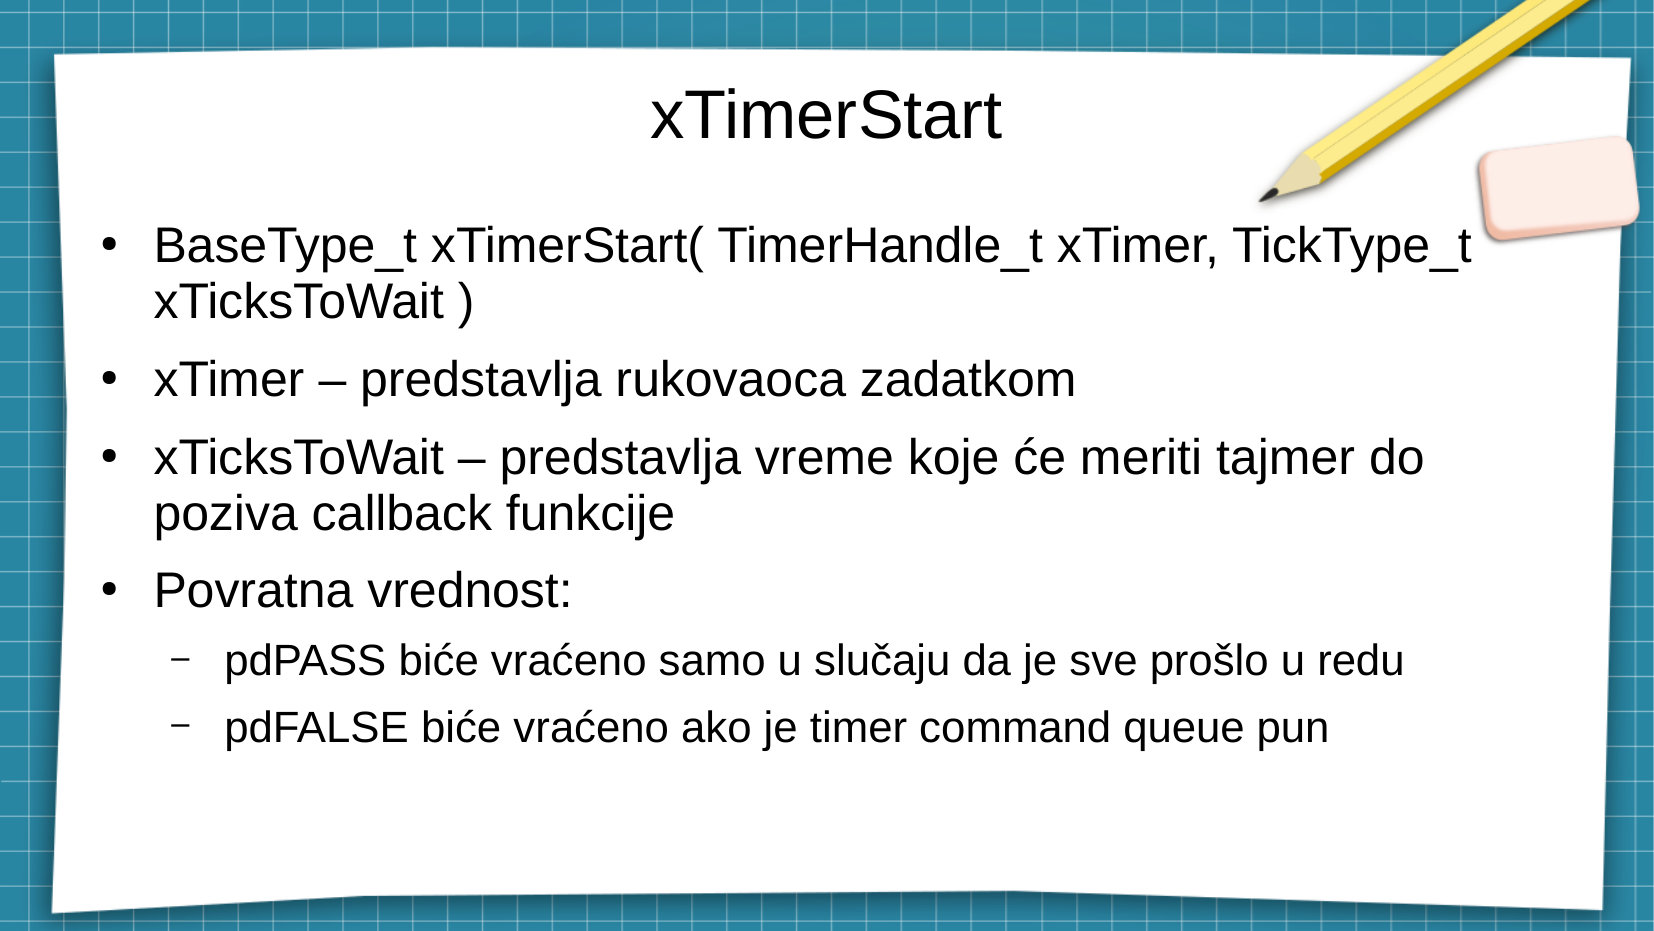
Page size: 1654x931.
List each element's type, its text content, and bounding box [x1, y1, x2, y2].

title xTimerStart [82, 37, 1571, 193]
list BaseType_t xTimerStart( TimerHandle_t xTimer, TickType_t xTicksToWait ) xTimer – predstavlja rukovaoca zadatkom xTicksToWait – predstavlja vreme koje će meriti tajmer do poziva callback funkcije Povratna vrednost: pdPASS biće vraćeno samo u slučaju da je sve prošlo u redu pdFALSE biće vraćeno ako je timer command queue pun [82, 217, 1571, 758]
picture [0, 0, 1654, 931]
